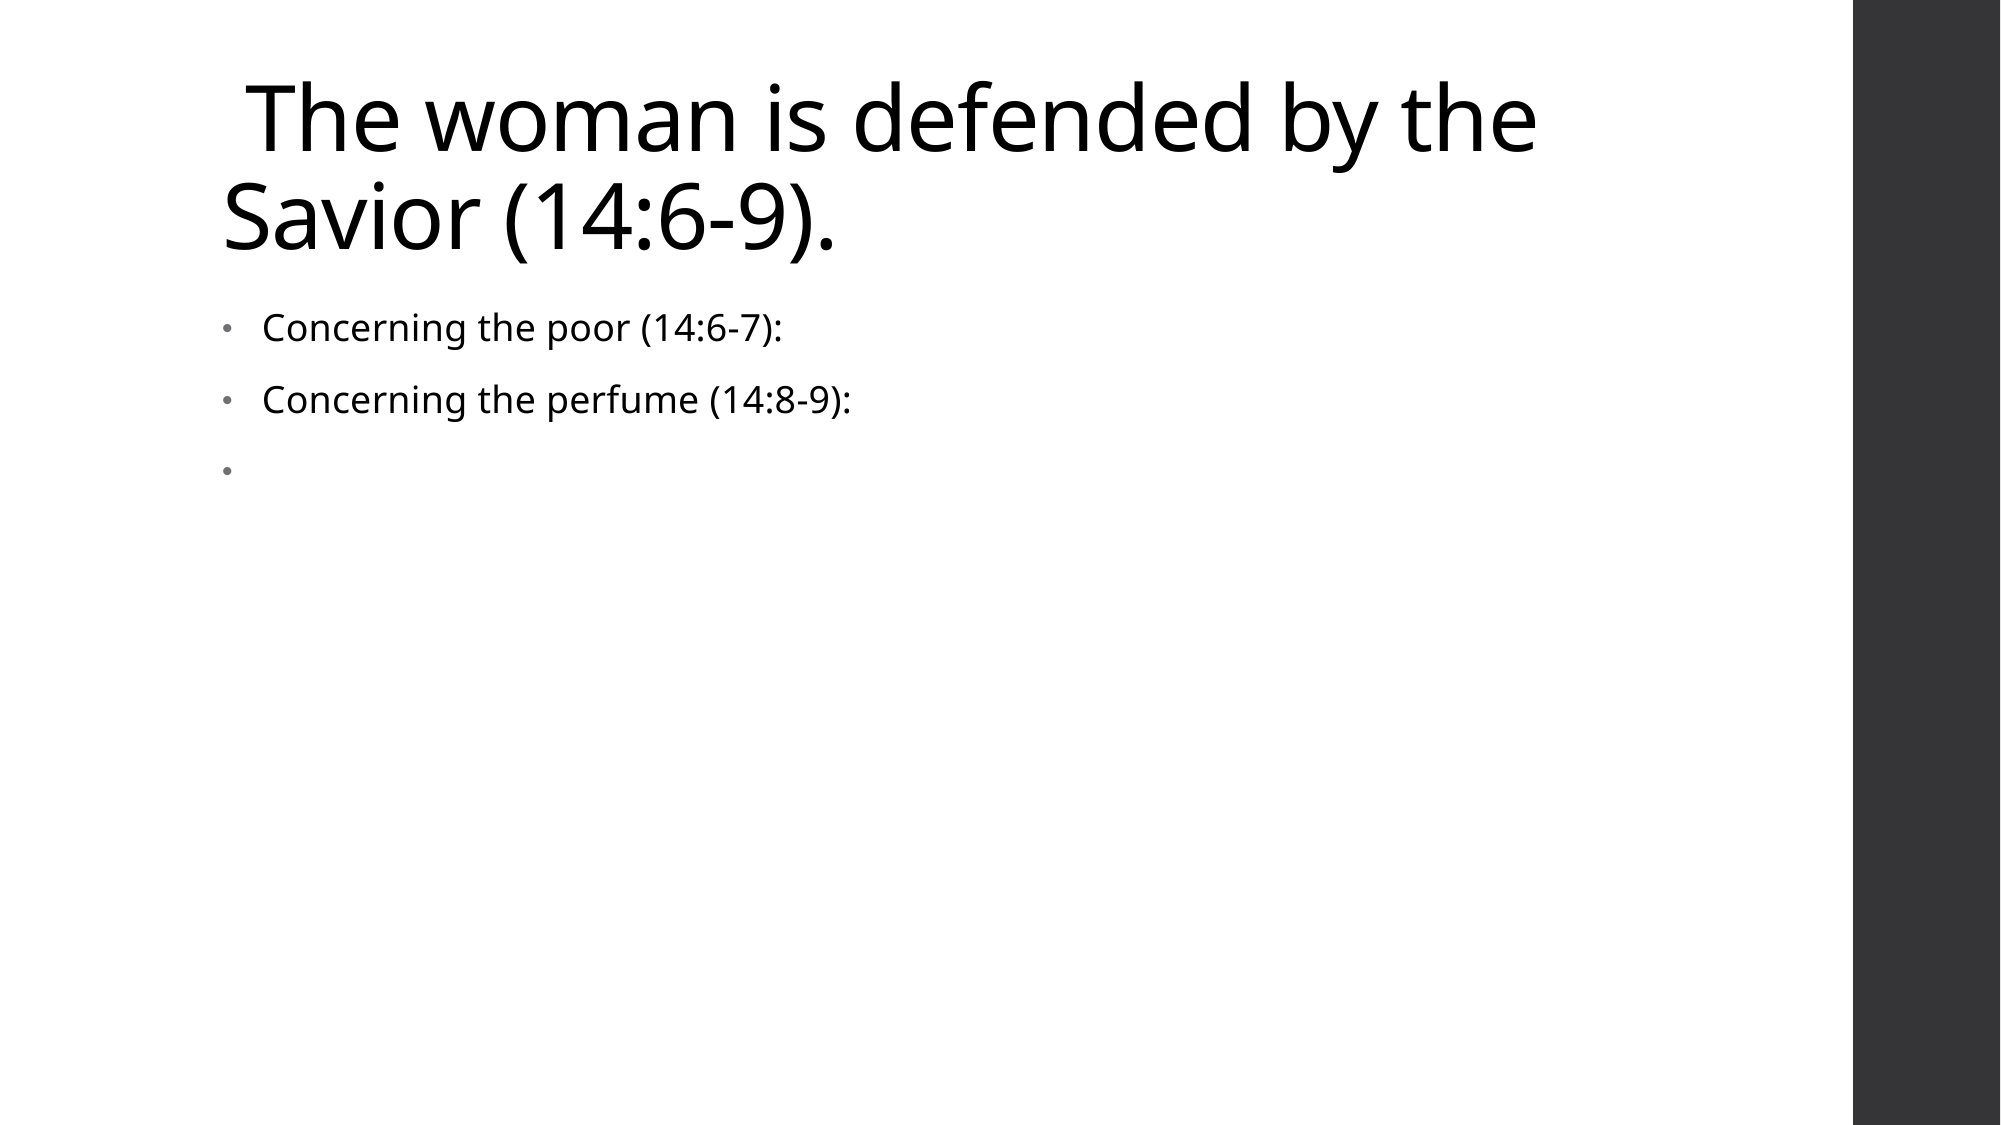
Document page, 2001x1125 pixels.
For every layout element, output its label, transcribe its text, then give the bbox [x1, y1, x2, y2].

list Concerning the poor (14:6-7): Concerning the perfume (14:8-9): [206, 299, 1617, 1014]
title The woman is defended by the Savior (14:6-9). [206, 60, 1797, 278]
